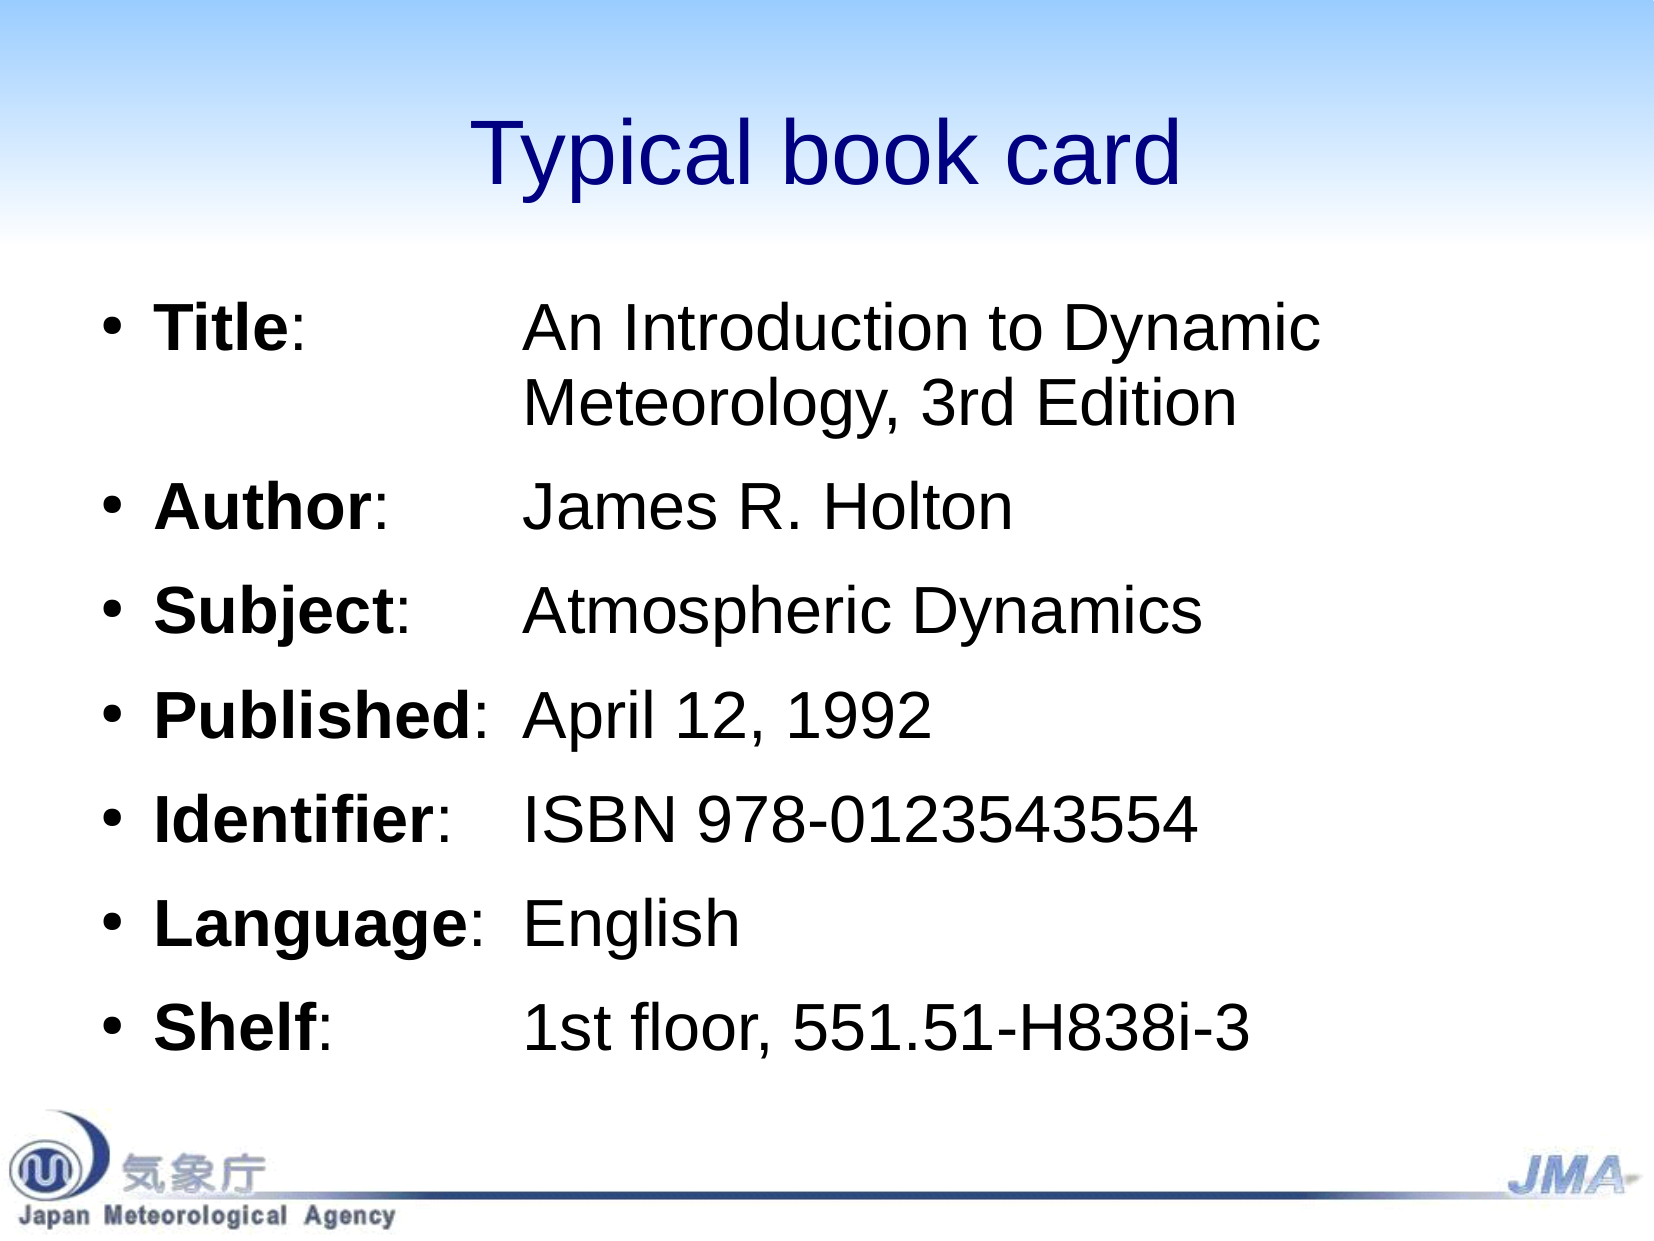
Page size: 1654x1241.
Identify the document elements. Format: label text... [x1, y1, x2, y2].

picture [1, 1108, 1654, 1241]
title Typical book card [82, 49, 1571, 257]
list Title: An Introduction to Dynamic Meteorology, 3rd Edition Author: James R. Holton Subject: Atmospheric Dynamics Published: April 12, 1992 Identifier: ISBN 978-0123543554 Language: English Shelf: 1st floor, 551.51-H838i-3 [82, 290, 1571, 1066]
